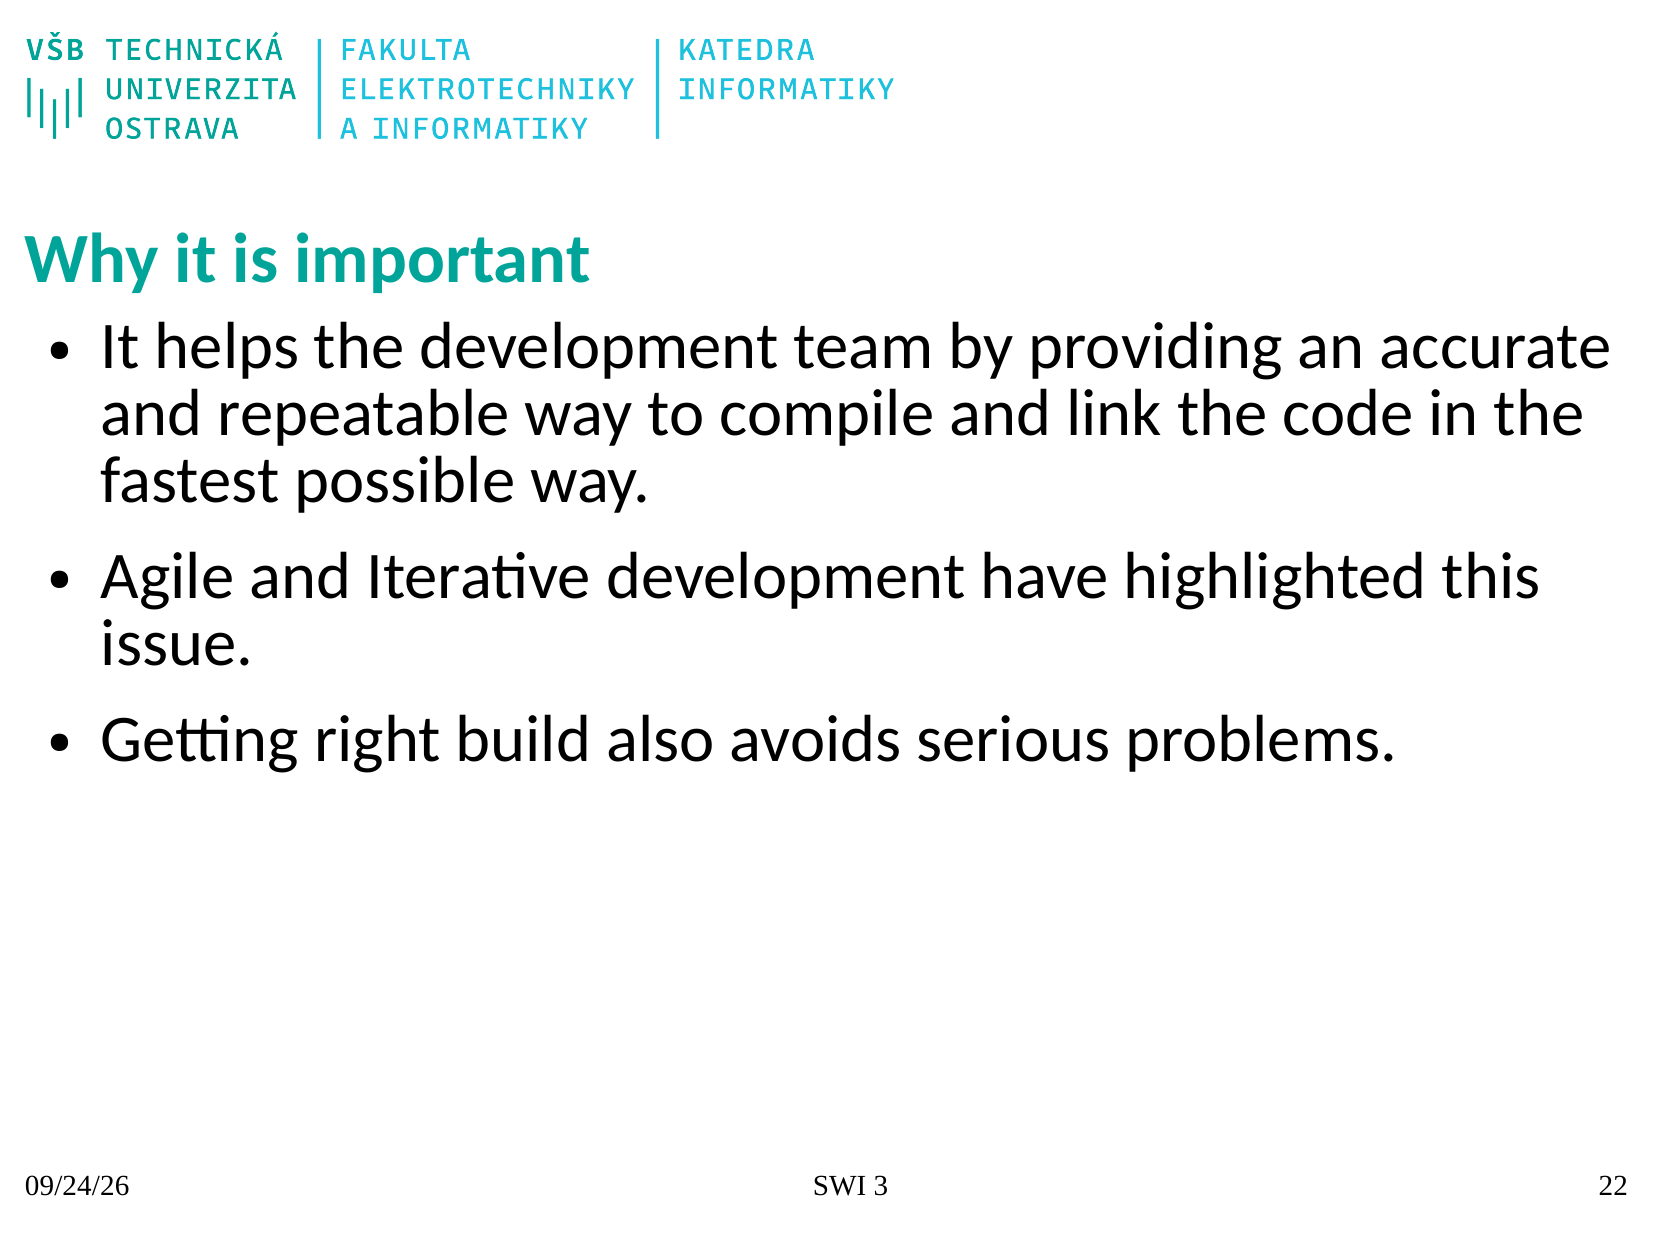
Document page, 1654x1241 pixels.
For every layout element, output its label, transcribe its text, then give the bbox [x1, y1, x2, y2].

list It helps the development team by providing an accurate and repeatable way to compile and link the code in the fastest possible way. Agile and Iterative development have highlighted this issue. Getting right build also avoids serious problems. [30, 318, 1629, 1146]
picture [26, 31, 894, 139]
title Why it is important [24, 169, 1629, 300]
